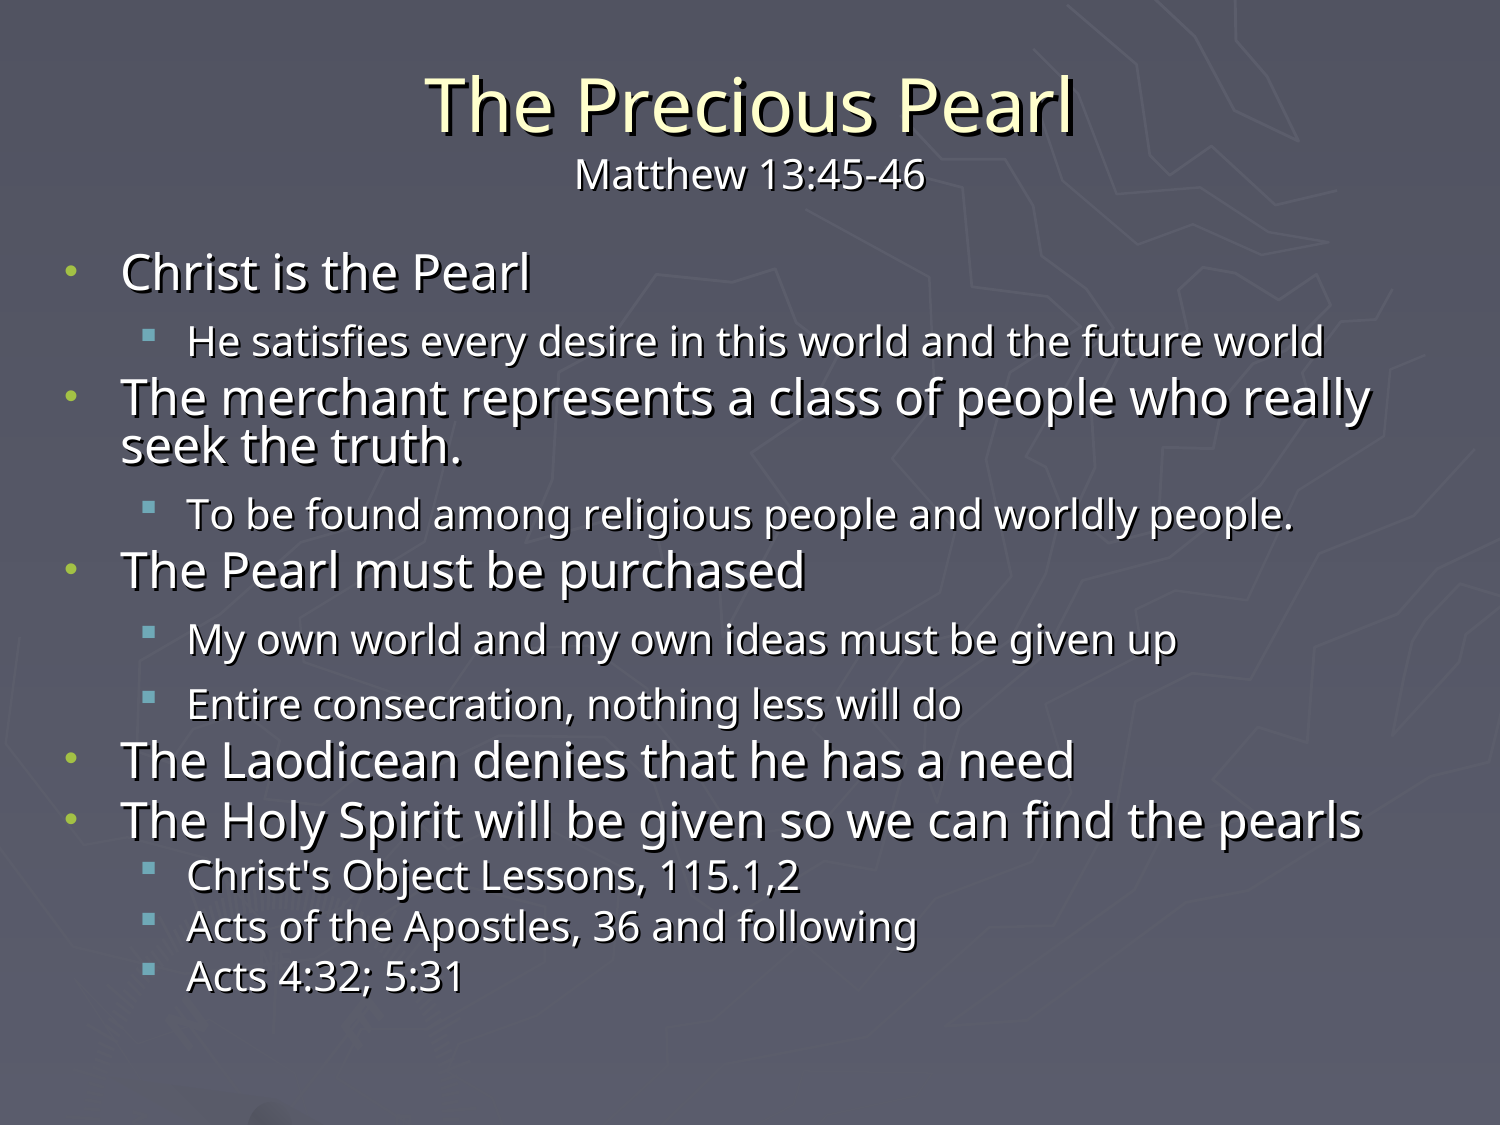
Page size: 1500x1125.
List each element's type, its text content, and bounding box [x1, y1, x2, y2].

list Christ is the Pearl He satisfies every desire in this world and the future world The merchant represents a class of people who really seek the truth. To be found among religious people and worldly people. The Pearl must be purchased My own world and my own ideas must be given up Entire consecration, nothing less will do The Laodicean denies that he has a need The Holy Spirit will be given so we can find the pearls Christ's Object Lessons, 115.1,2 Acts of the Apostles, 36 and following Acts 4:32; 5:31 [49, 244, 1451, 1055]
title The Precious Pearl Matthew 13:45-46 [49, 37, 1451, 225]
